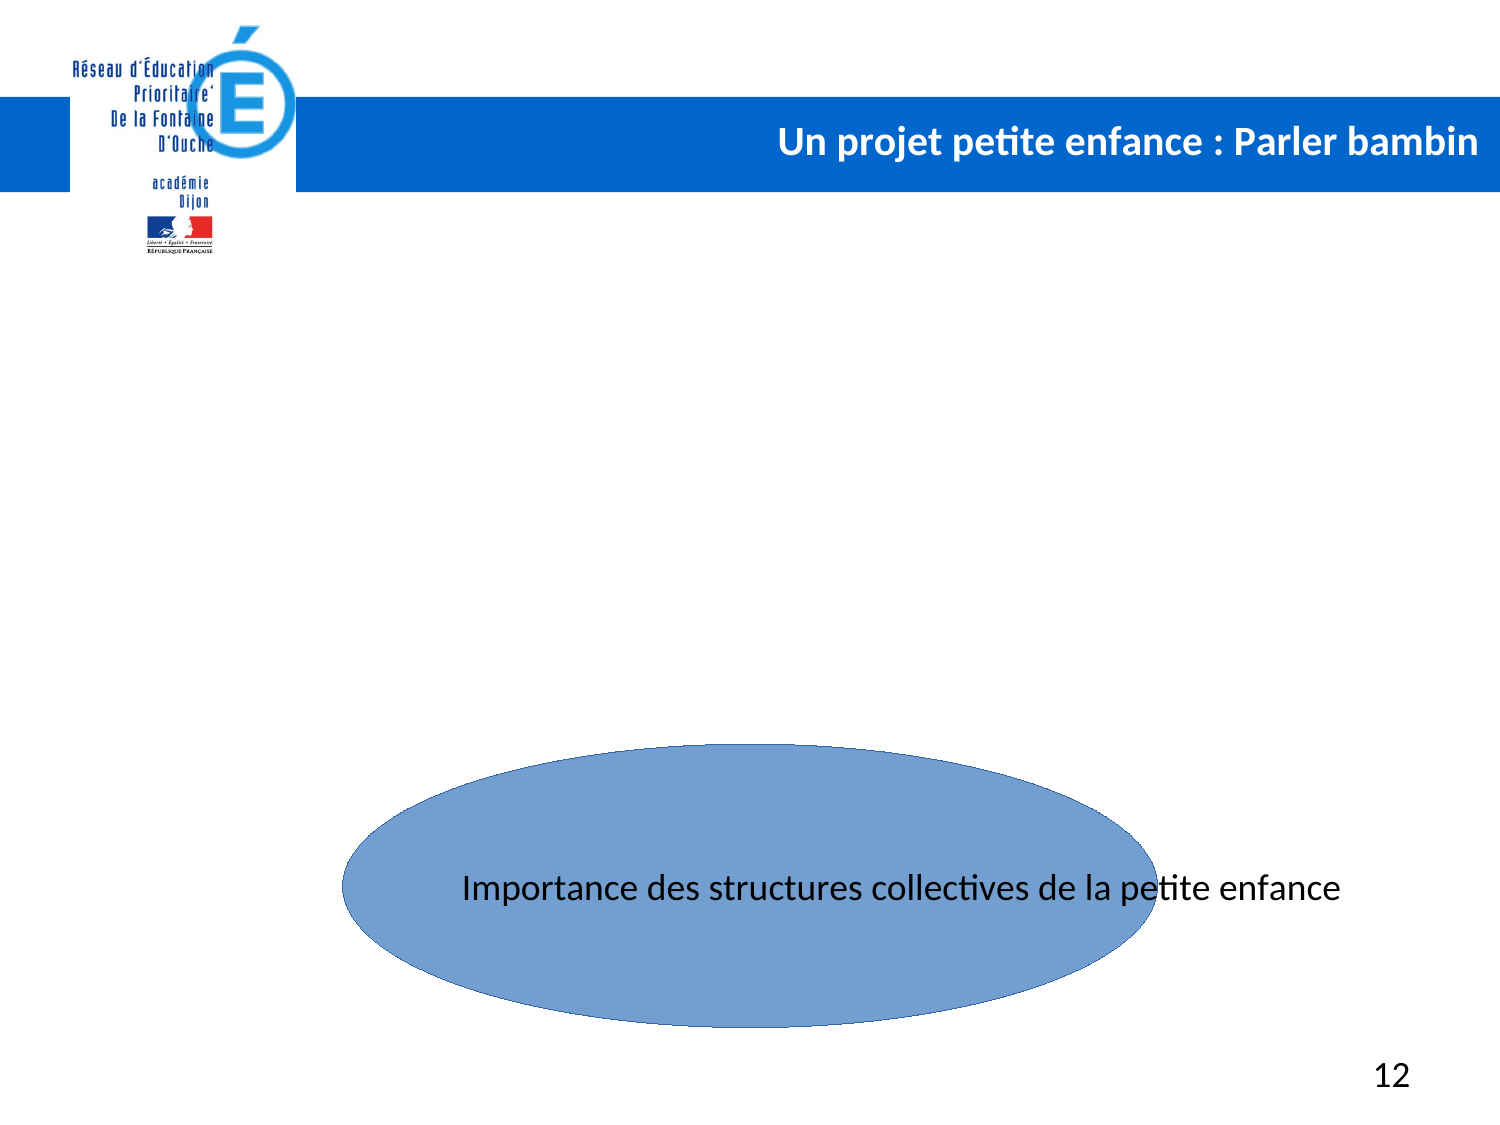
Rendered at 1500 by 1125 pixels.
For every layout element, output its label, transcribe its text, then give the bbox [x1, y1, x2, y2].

text_box <numéro> [1074, 1042, 1426, 1103]
picture [70, 23, 296, 260]
text_box Un projet petite enfance : Parler bambin [265, 45, 1495, 233]
text_box Importance des structures collectives de la petite enfance [342, 744, 1158, 1028]
